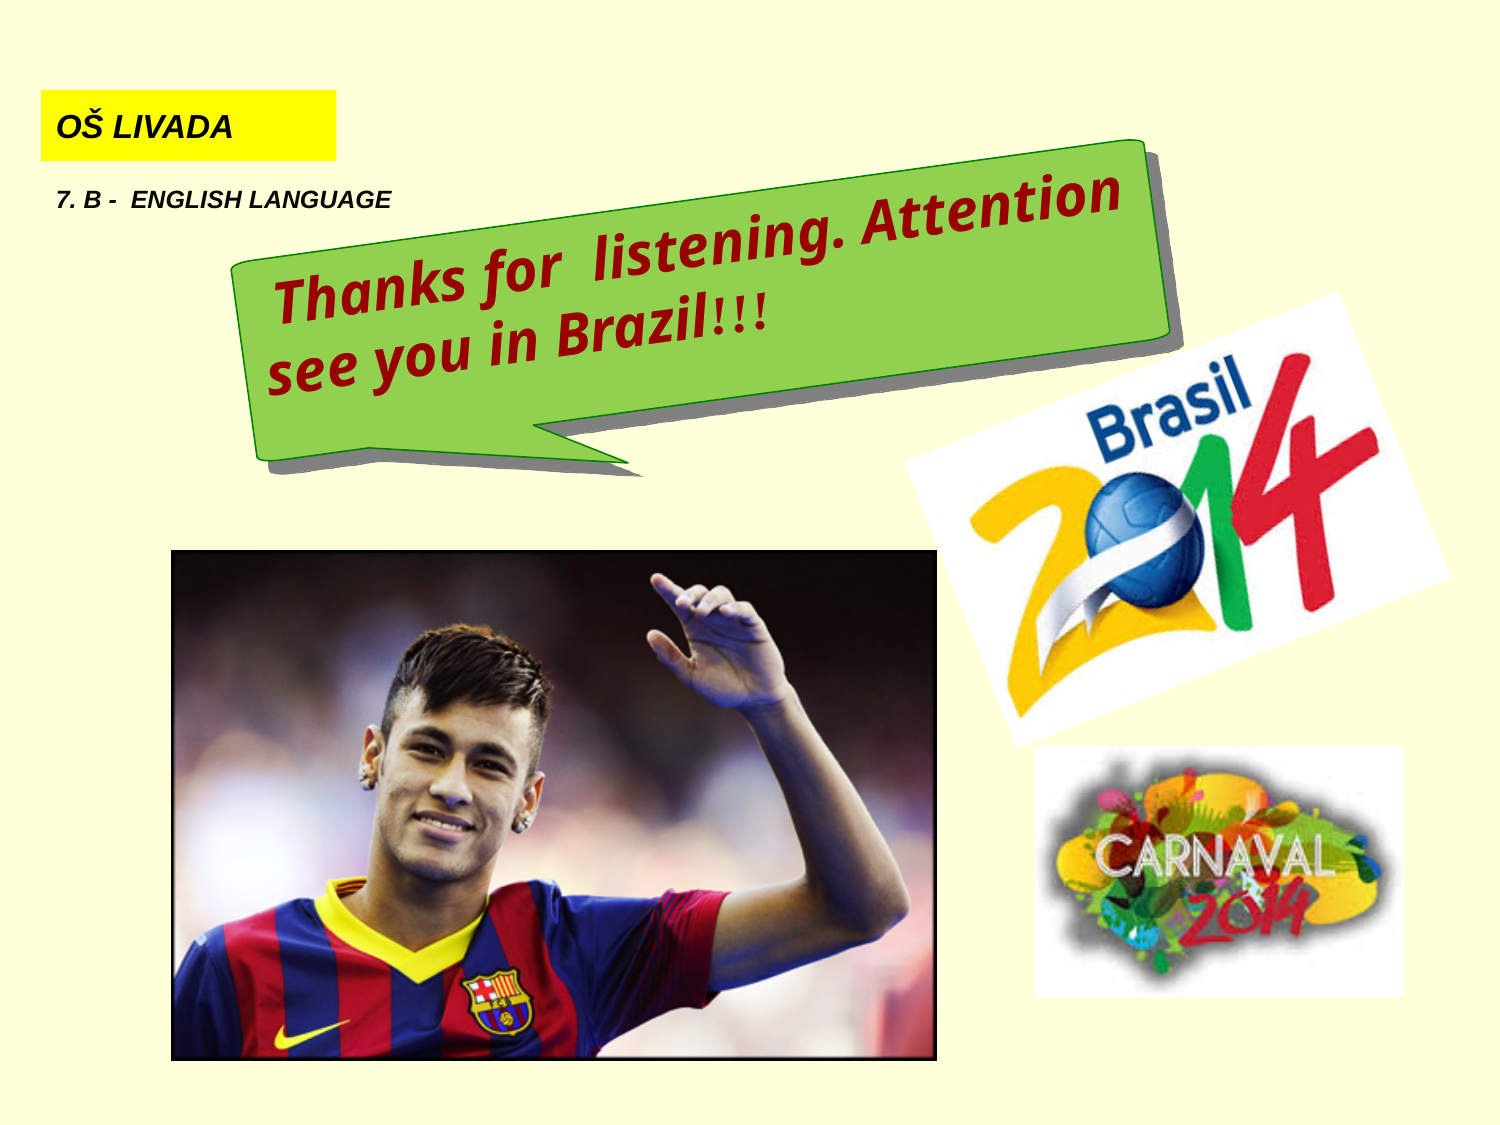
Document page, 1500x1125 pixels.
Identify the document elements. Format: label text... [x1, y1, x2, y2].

picture [171, 290, 1451, 1061]
text_box OŠ LIVADA [41, 90, 337, 161]
text_box Thanks for listening. Attention see you in Brazil!!! [231, 139, 1170, 463]
picture [1035, 746, 1404, 997]
text_box 7. B - ENGLISH LANGUAGE [41, 91, 467, 221]
